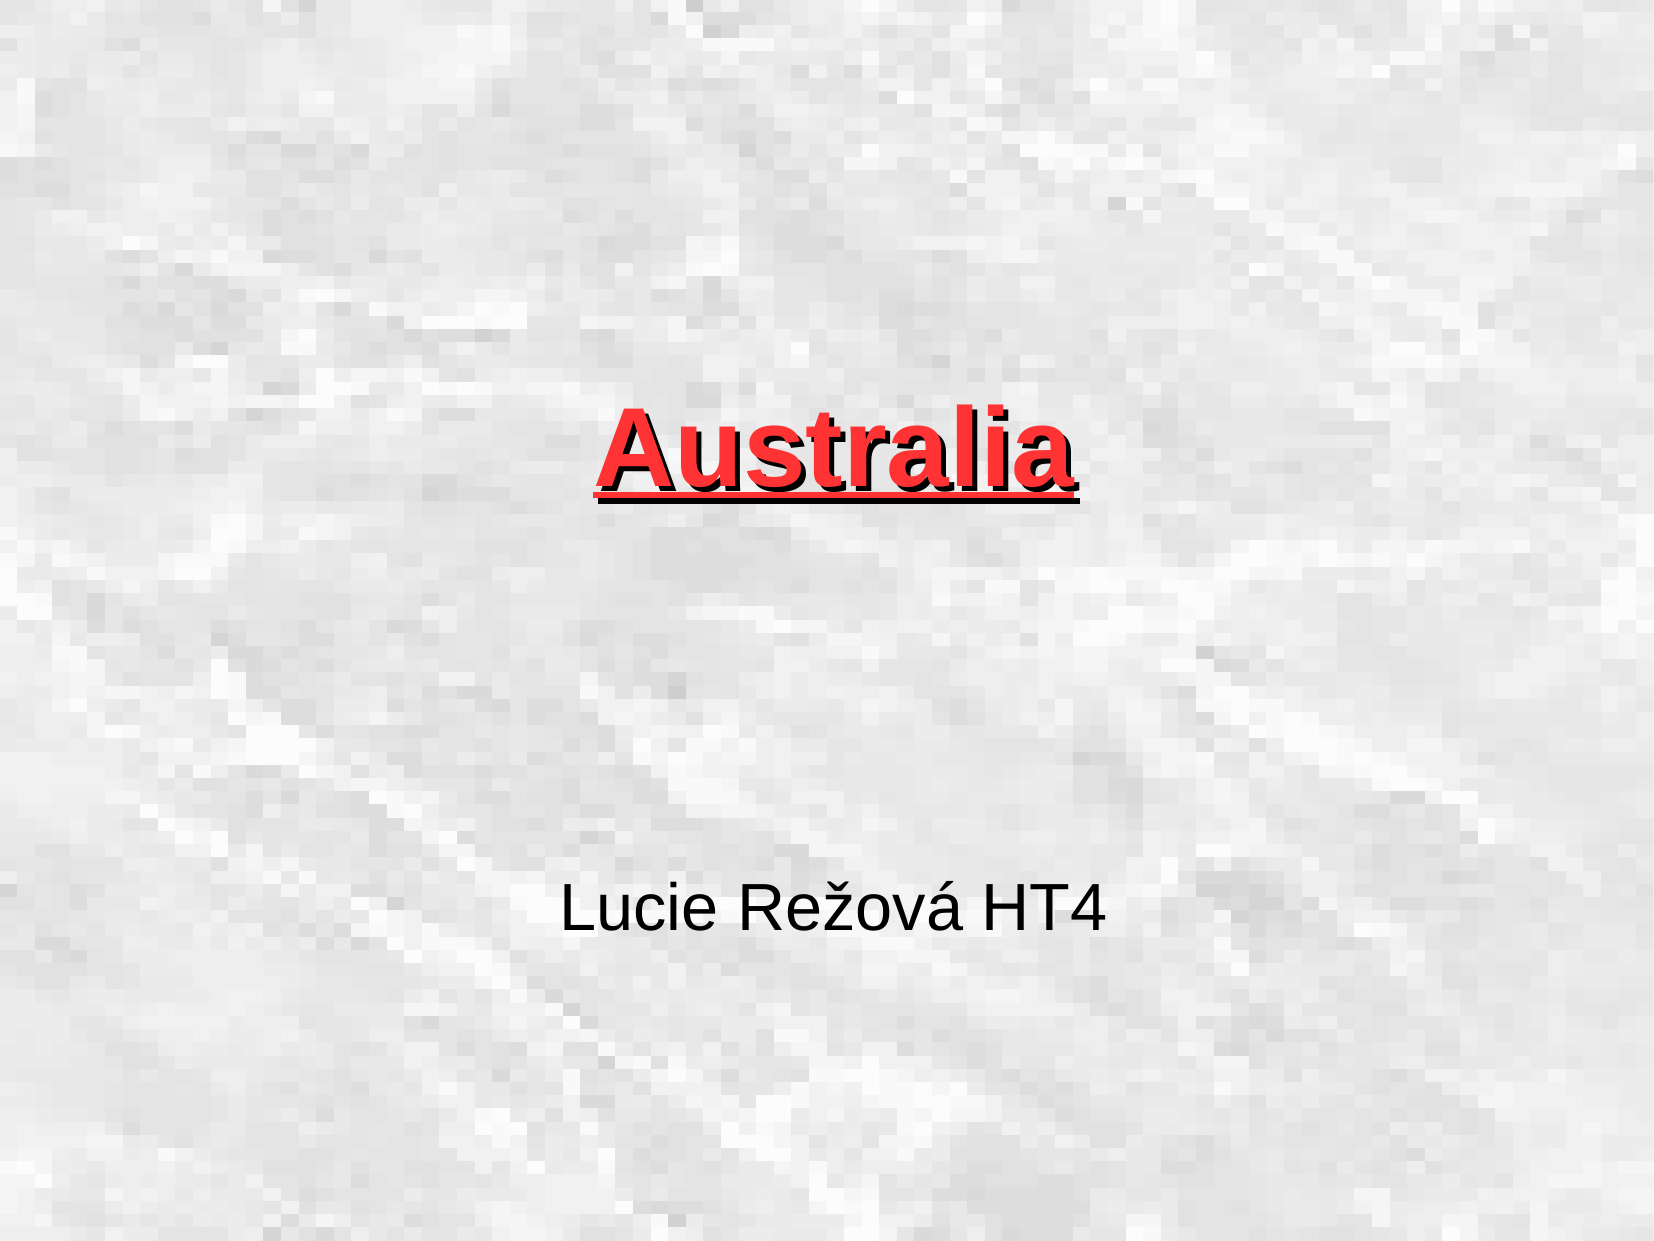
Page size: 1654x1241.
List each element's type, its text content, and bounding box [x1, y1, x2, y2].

title Australia Lucie Režová HT4 [89, 262, 1578, 920]
